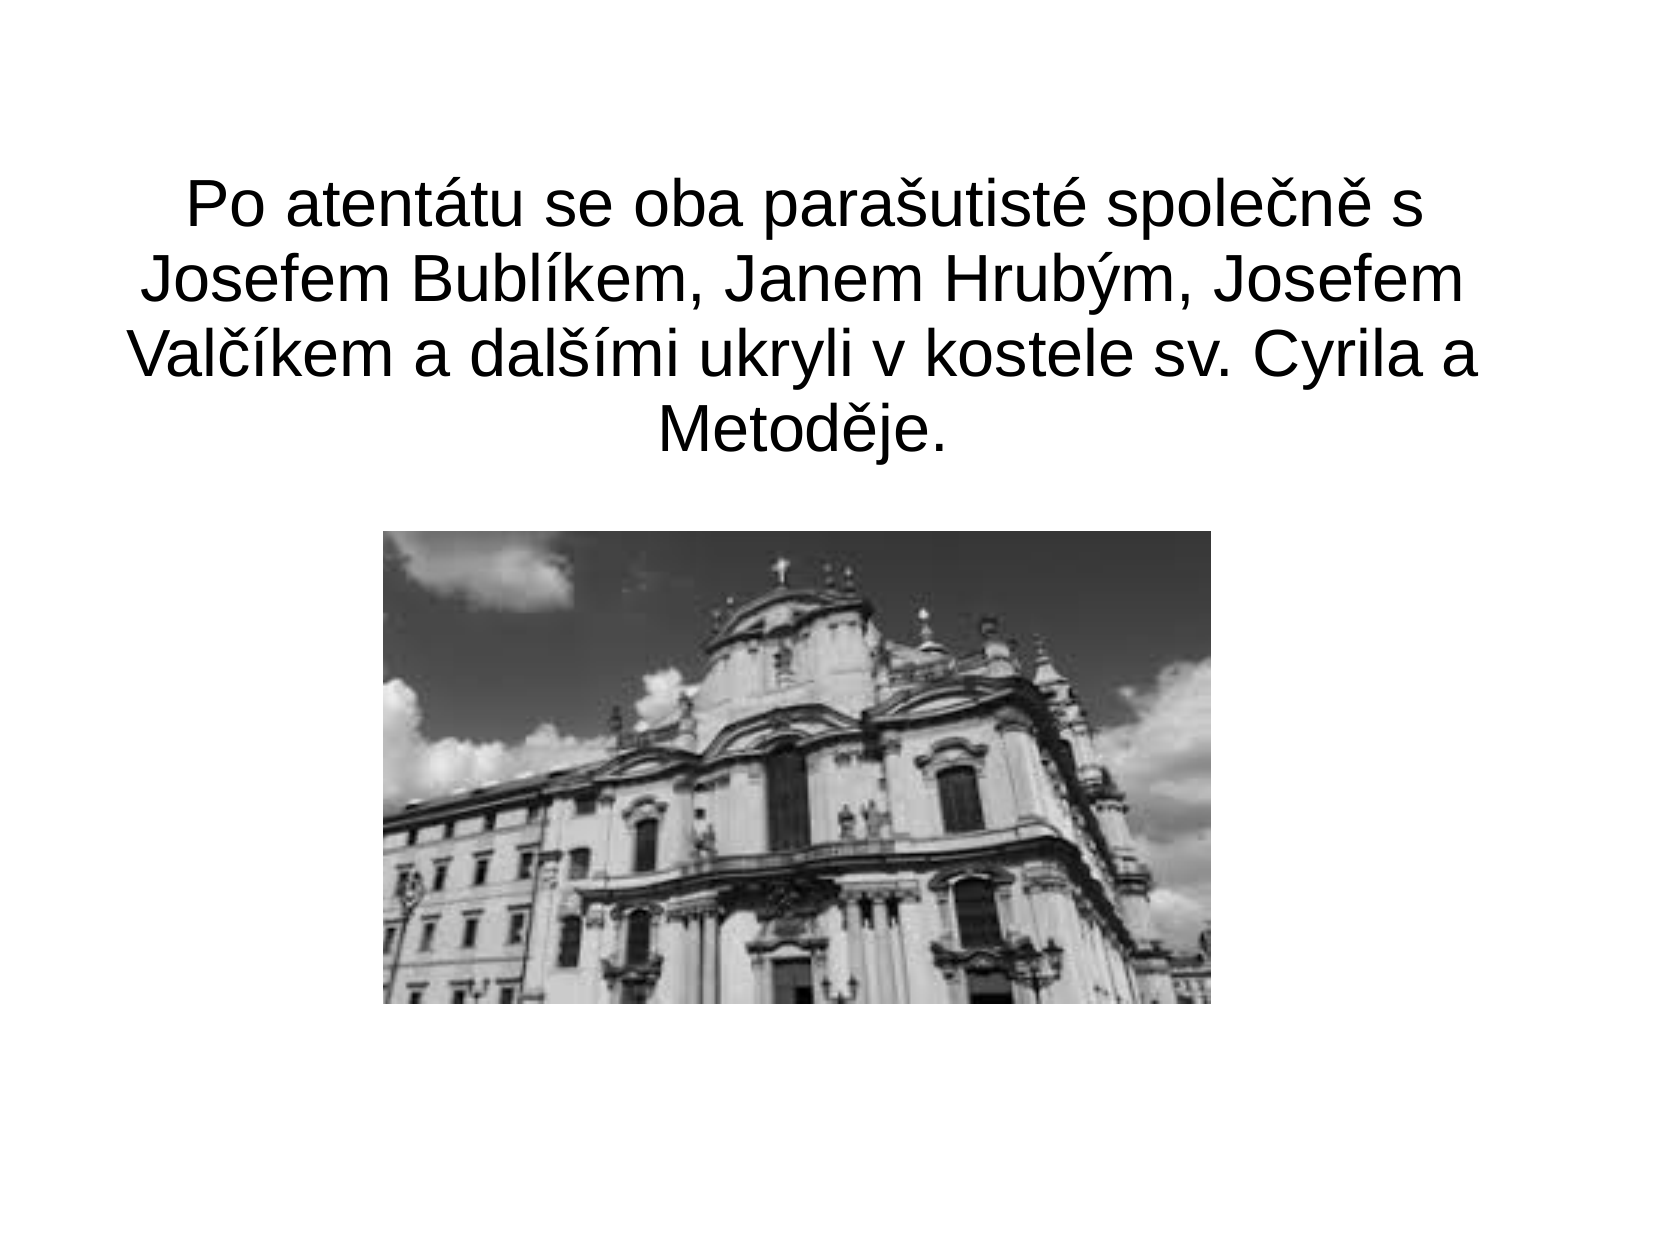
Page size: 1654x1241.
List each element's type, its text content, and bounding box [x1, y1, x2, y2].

title Po atentátu se oba parašutisté společně s Josefem Bublíkem, Janem Hrubým, Josefem Valčíkem a dalšími ukryli v kostele sv. Cyrila a Metoděje. [59, 147, 1548, 484]
picture [383, 531, 1211, 1004]
text_box [82, 56, 1571, 1102]
